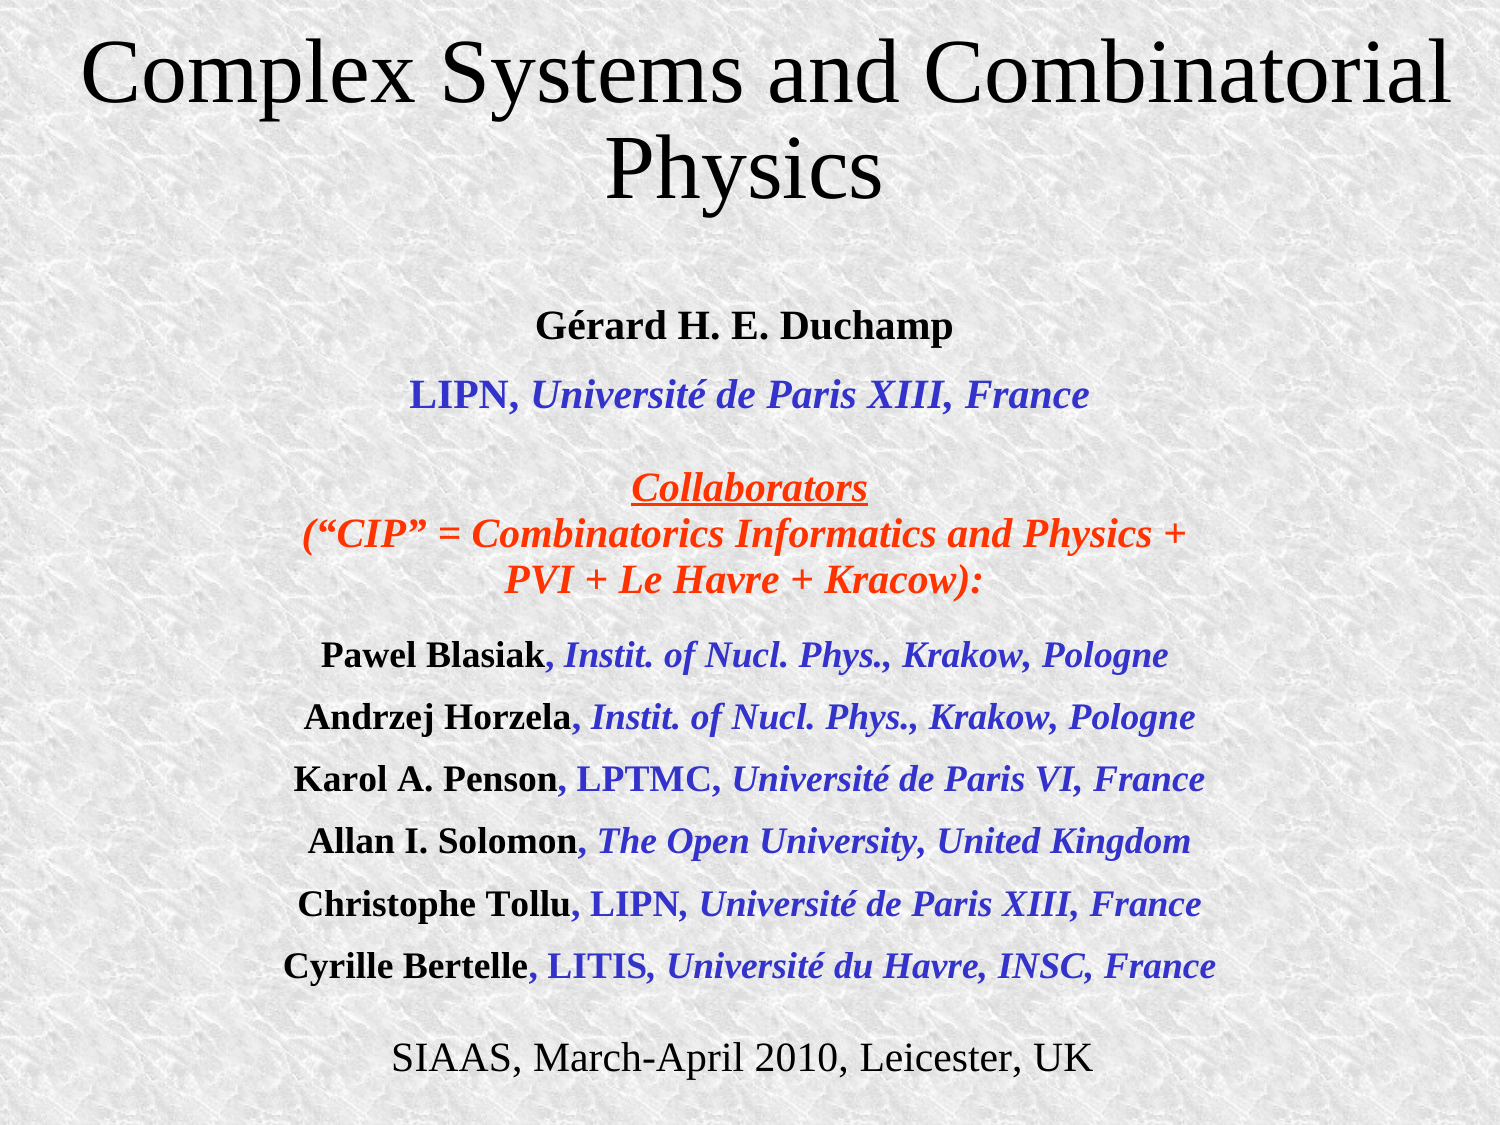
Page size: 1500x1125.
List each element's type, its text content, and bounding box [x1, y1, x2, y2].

text_box SIAAS, March-April 2010, Leicester, UK [100, 1026, 1386, 1099]
title Complex Systems and Combinatorial Physics [37, 10, 1476, 233]
text_box Gérard H. E. Duchamp LIPN, Université de Paris XIII, France Collaborators (“CIP” = Combinatorics Informatics and Physics + PVI + Le Havre + Kracow): Pawel Blasiak, Instit. of Nucl. Phys., Krakow, Pologne Andrzej Horzela, Instit. of Nucl. Phys., Krakow, Pologne Karol A. Penson, LPTMC, Université de Paris VI, France Allan I. Solomon, The Open University, United Kingdom Christophe Tollu, LIPN, Université de Paris XIII, France Cyrille Bertelle, LITIS, Université du Havre, INSC, France [108, 271, 1392, 1064]
picture [0, 0, 1500, 1125]
